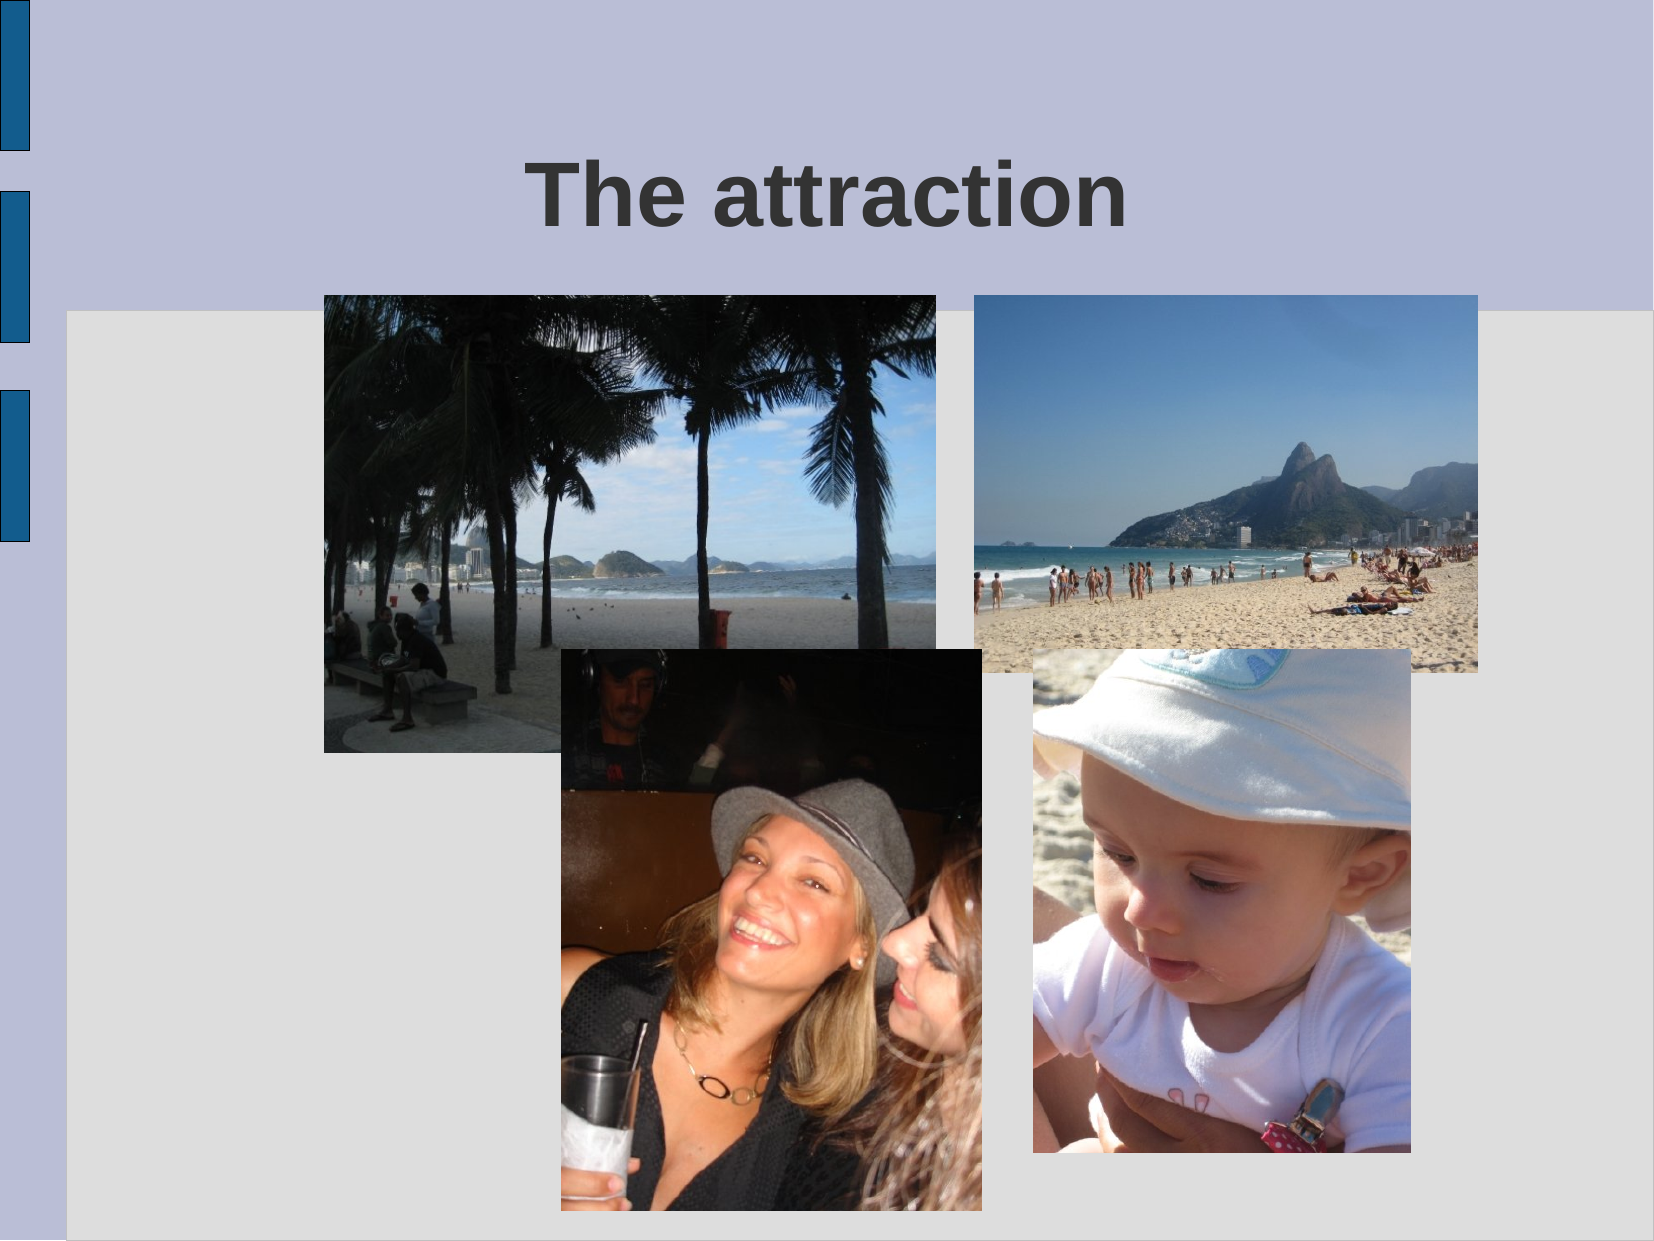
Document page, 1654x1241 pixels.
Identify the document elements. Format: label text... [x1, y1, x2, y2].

picture [324, 295, 1478, 1211]
title The attraction [121, 91, 1534, 299]
